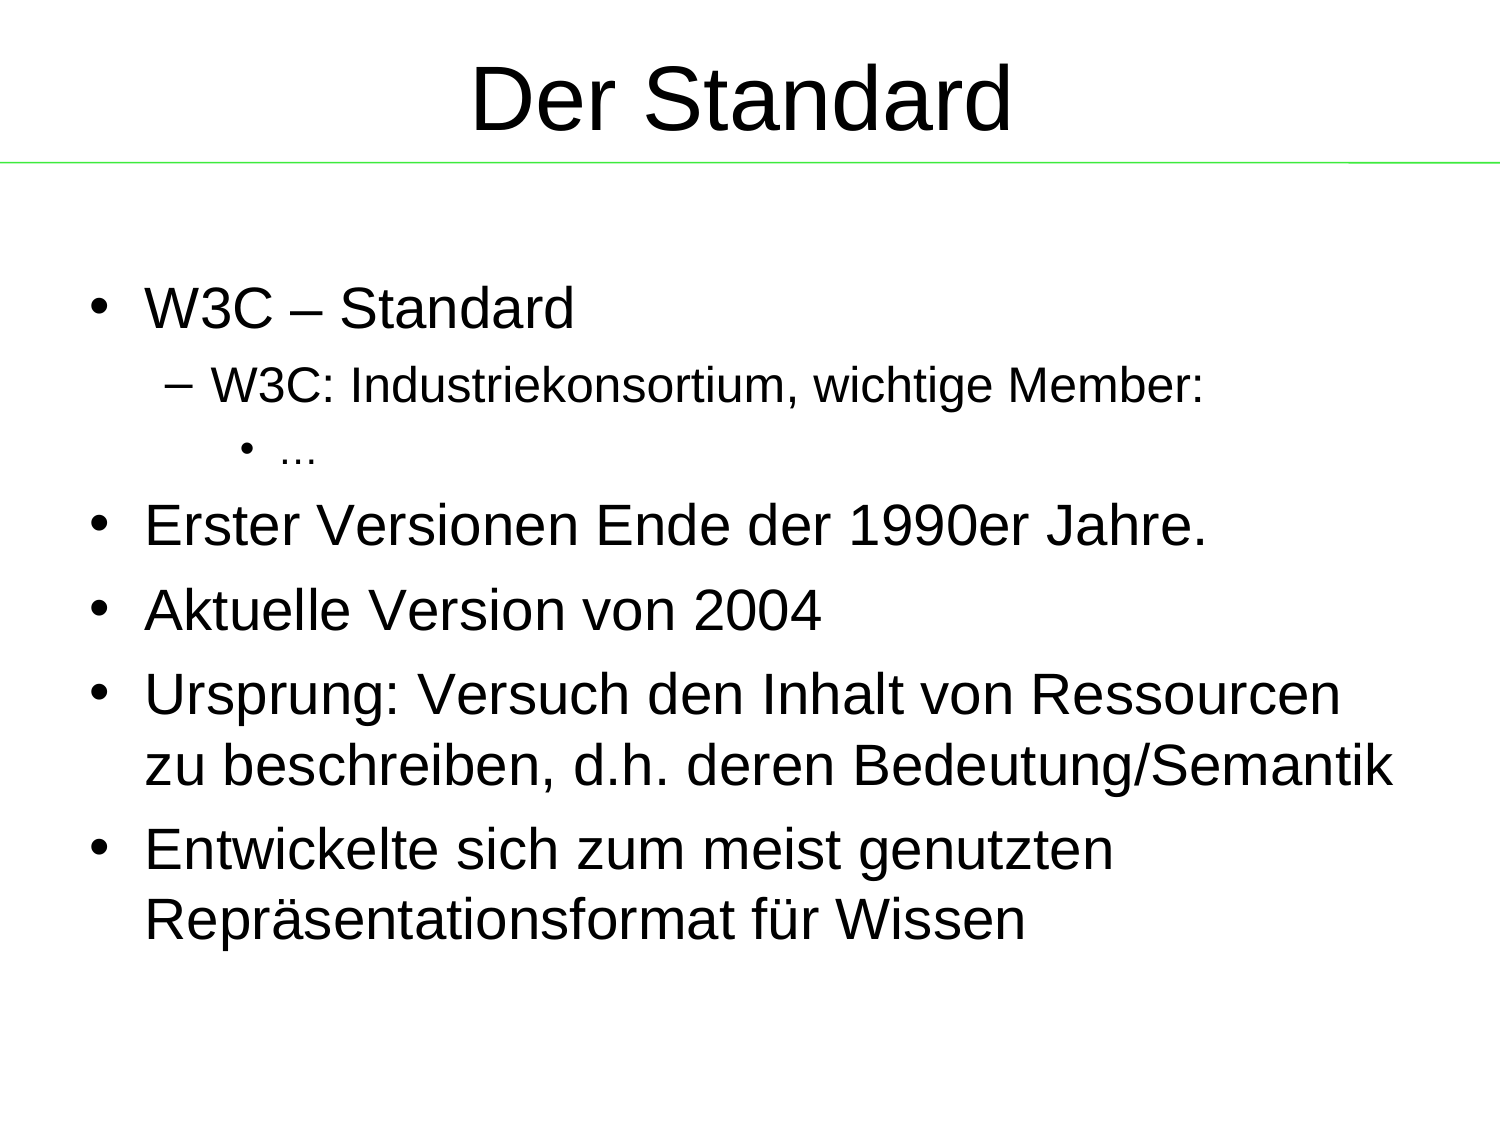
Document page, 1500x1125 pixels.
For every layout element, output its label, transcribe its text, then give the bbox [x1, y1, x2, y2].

list W3C – Standard W3C: Industriekonsortium, wichtige Member: … Erster Versionen Ende der 1990er Jahre. Aktuelle Version von 2004 Ursprung: Versuch den Inhalt von Ressourcen zu beschreiben, d.h. deren Bedeutung/Semantik Entwickelte sich zum meist genutzten Repräsentationsformat für Wissen [75, 262, 1426, 1006]
title Der Standard [67, 0, 1418, 188]
